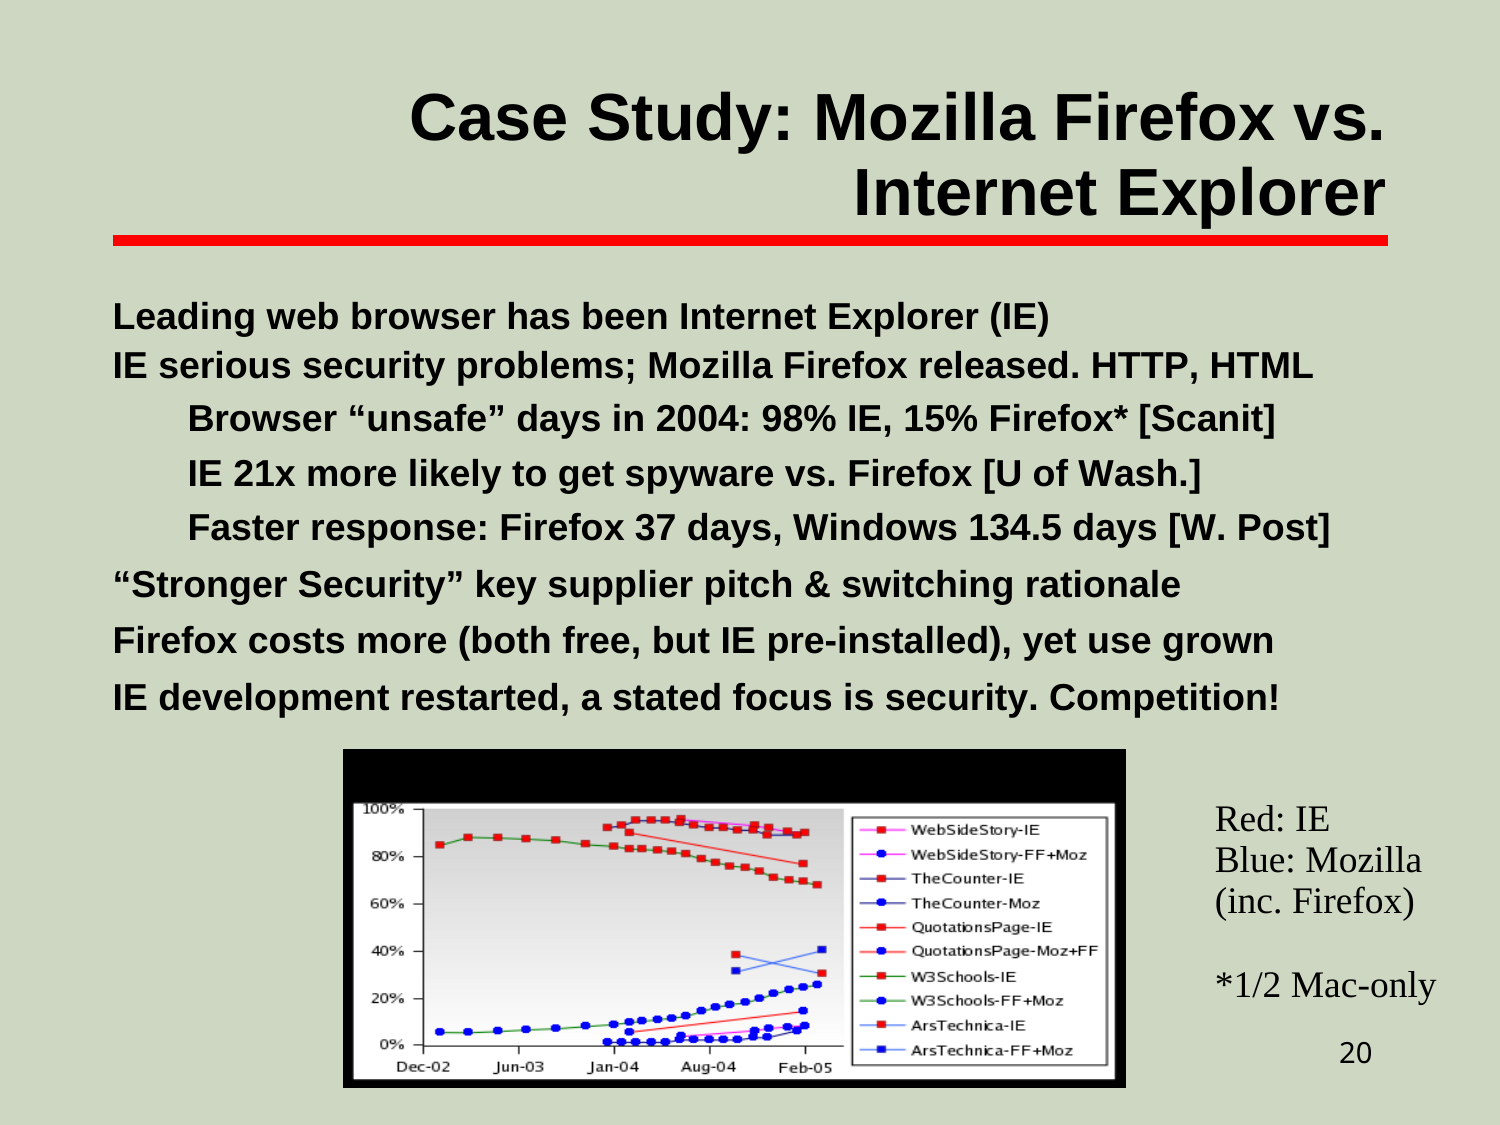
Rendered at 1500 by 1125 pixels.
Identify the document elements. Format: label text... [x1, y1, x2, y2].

list Leading web browser has been Internet Explorer (IE) IE serious security problems; Mozilla Firefox released. HTTP, HTML Browser “unsafe” days in 2004: 98% IE, 15% Firefox* [Scanit] IE 21x more likely to get spyware vs. Firefox [U of Wash.] Faster response: Firefox 37 days, Windows 134.5 days [W. Post] “Stronger Security” key supplier pitch & switching rationale Firefox costs more (both free, but IE pre-installed), yet use grown IE development restarted, a stated focus is security. Competition! [112, 299, 1388, 1111]
title Case Study: Mozilla Firefox vs. Internet Explorer [337, 79, 1388, 230]
text_box Red: IE Blue: Mozilla (inc. Firefox) *1/2 Mac-only [1200, 790, 1463, 1018]
picture [343, 749, 1126, 1088]
